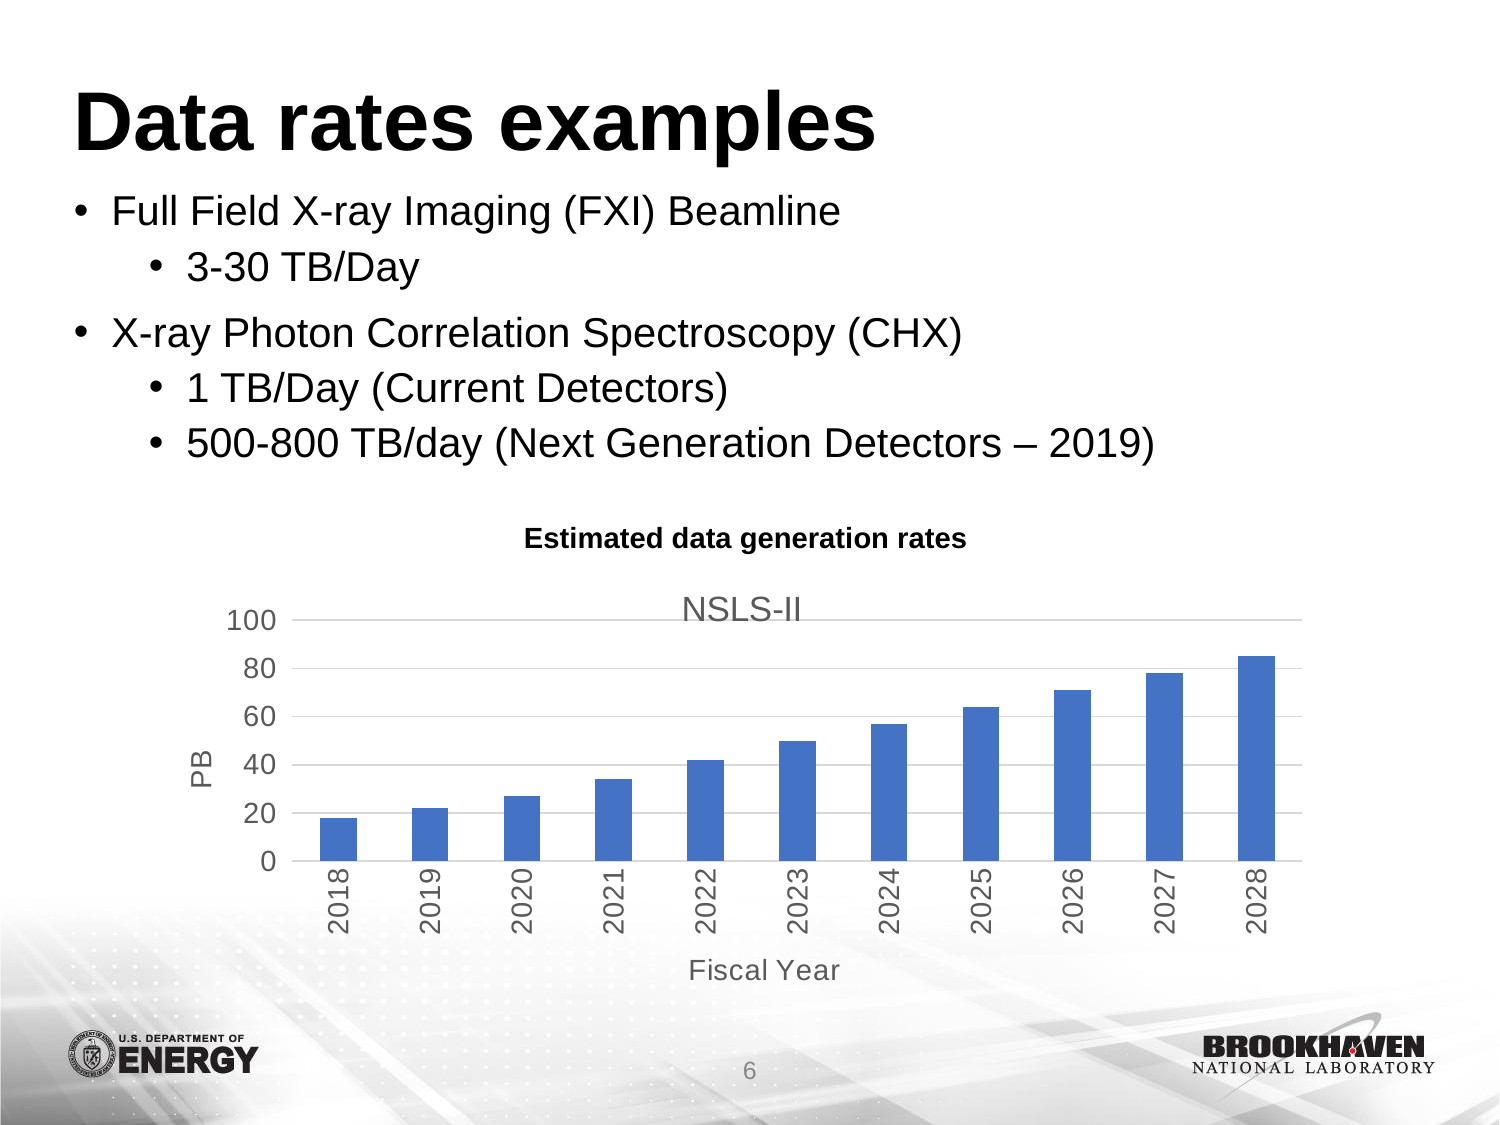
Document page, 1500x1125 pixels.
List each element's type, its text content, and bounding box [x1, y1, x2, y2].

picture [0, 0, 1500, 1125]
text_box Full Field X-ray Imaging (FXI) Beamline 3-30 TB/Day X-ray Photon Correlation Spectroscopy (CHX) 1 TB/Day (Current Detectors) 500-800 TB/day (Next Generation Detectors – 2019) [58, 182, 1425, 483]
text_box <number> [581, 1039, 919, 1100]
chart [176, 562, 1308, 1040]
text_box Data rates examples [58, 59, 1425, 182]
text_box Estimated data generation rates [509, 511, 991, 562]
